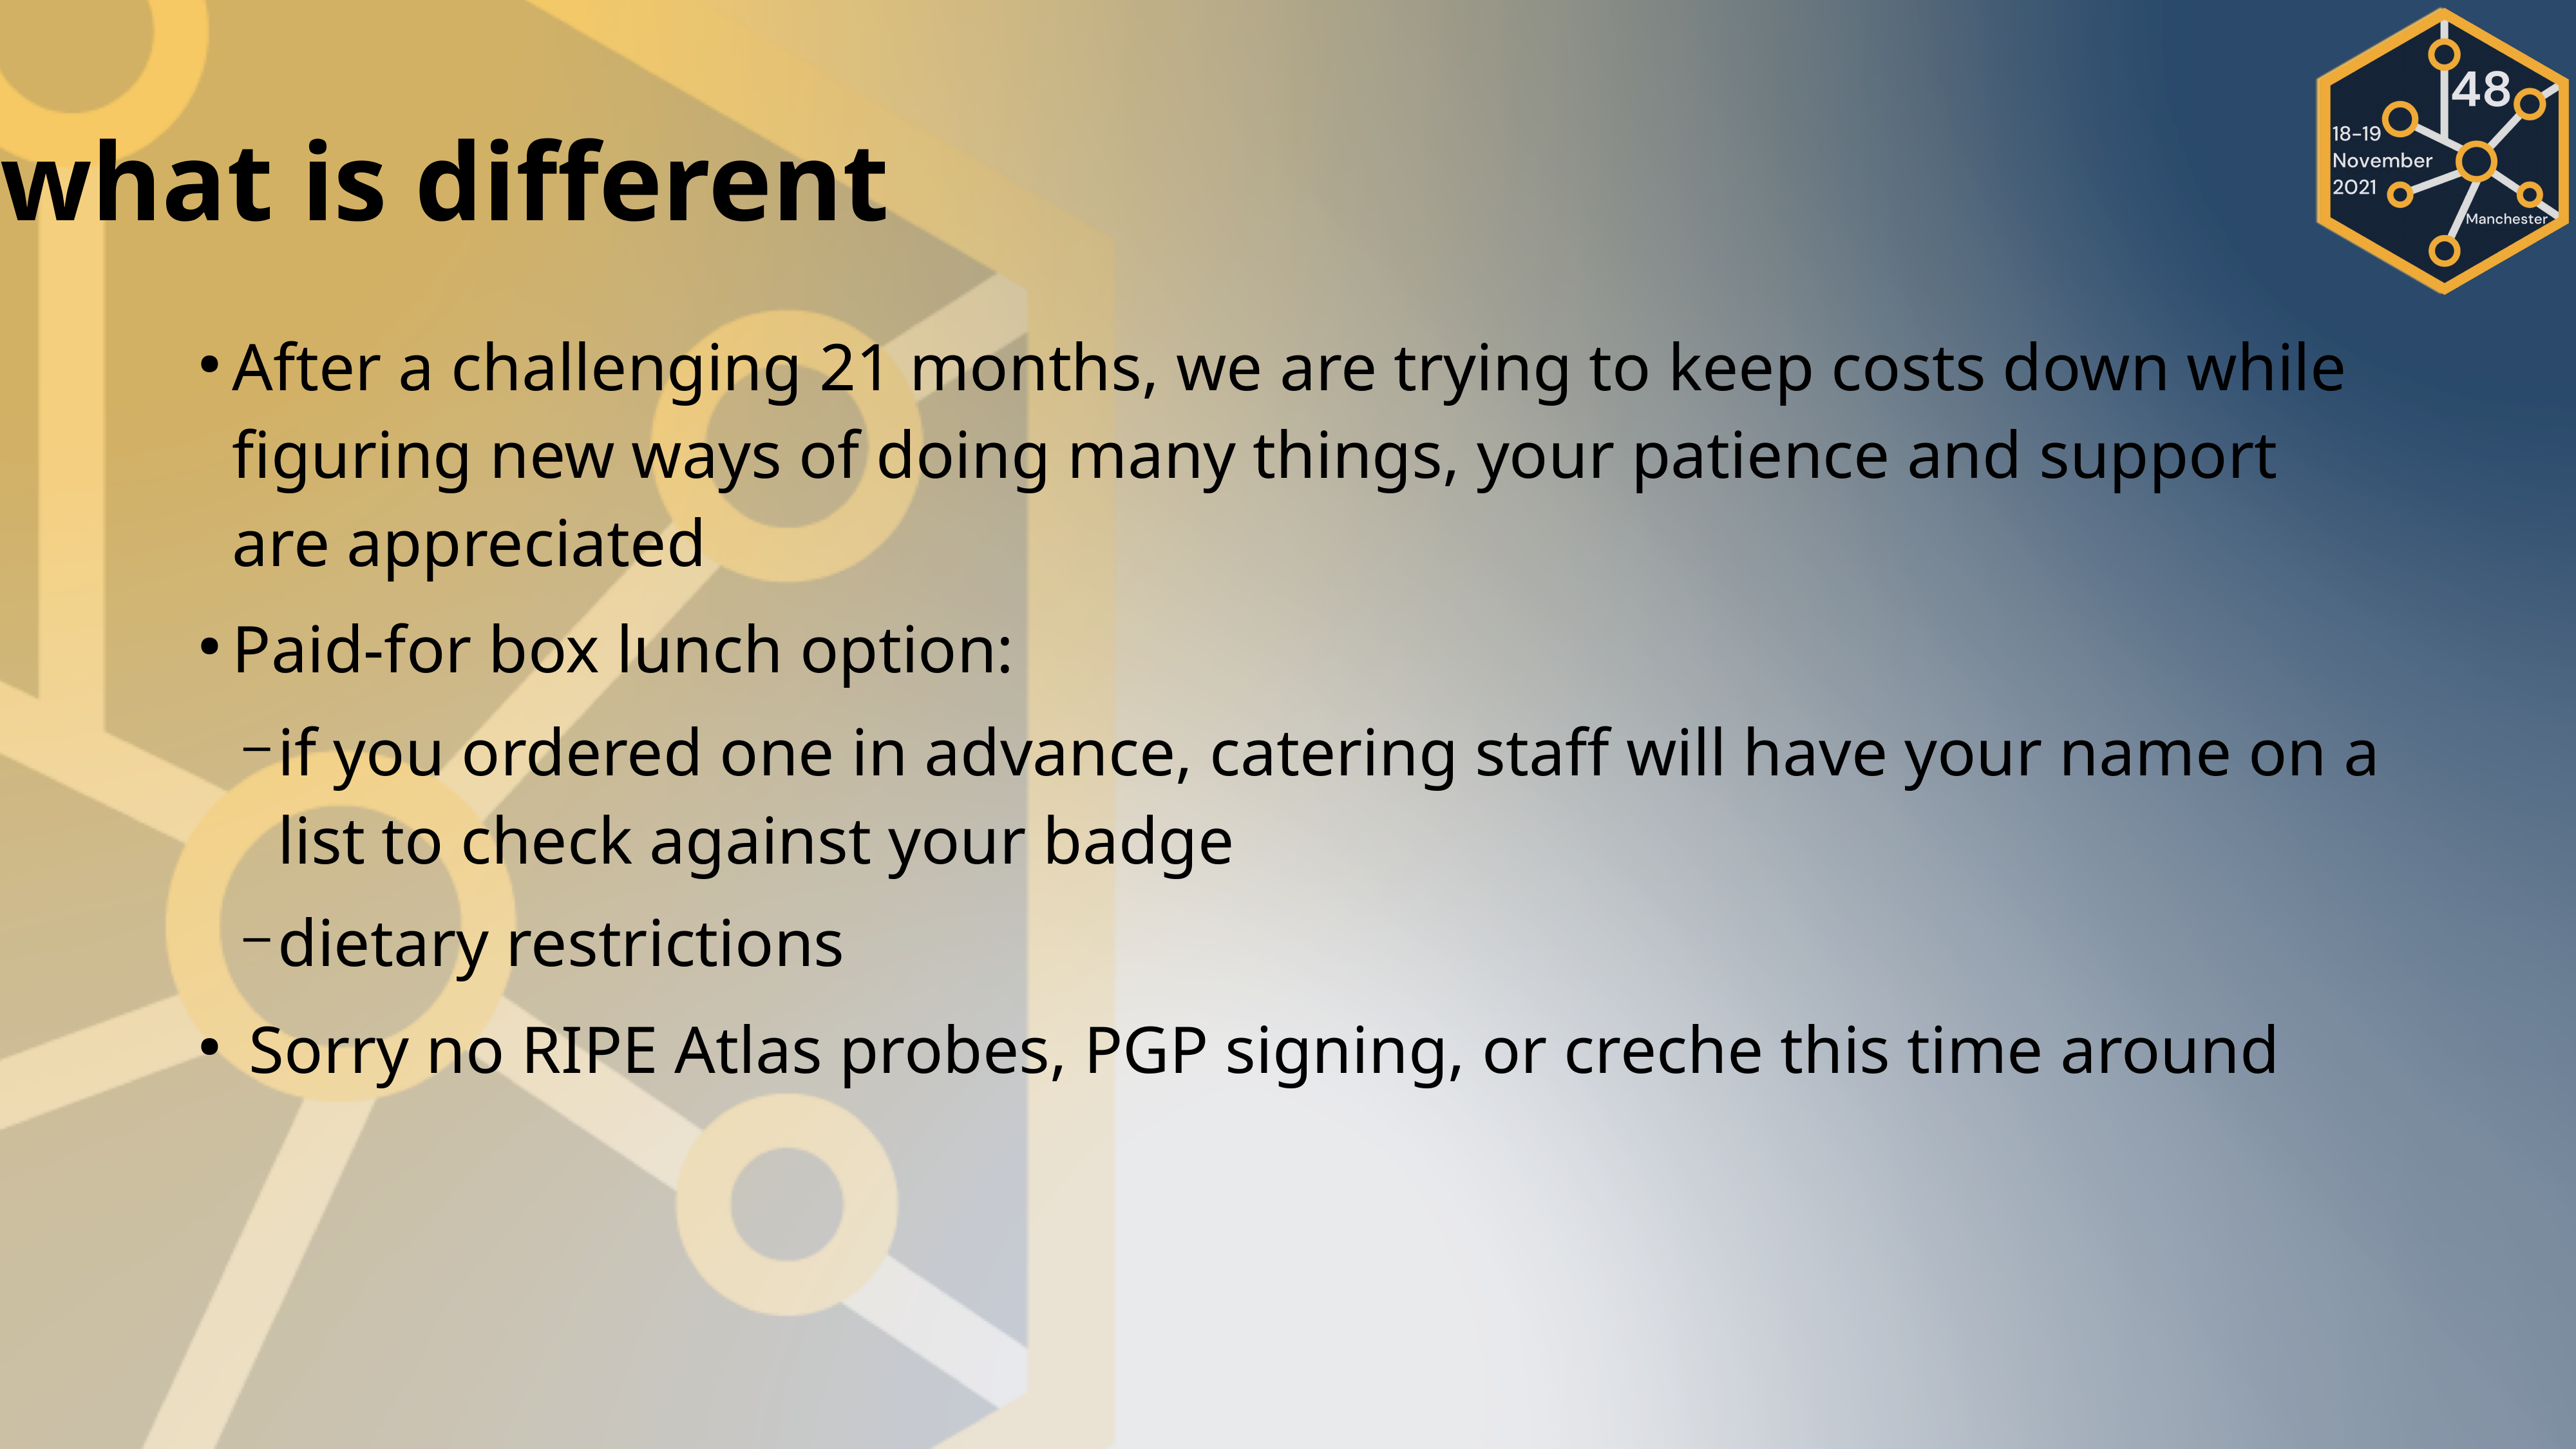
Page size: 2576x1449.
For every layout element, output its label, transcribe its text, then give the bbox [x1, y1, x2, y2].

picture [0, 0, 2576, 1449]
list After a challenging 21 months, we are trying to keep costs down while figuring new ways of doing many things, your patience and support are appreciated Paid-for box lunch option: if you ordered one in advance, catering staff will have your name on a list to check against your badge dietary restrictions Sorry no RIPE Atlas probes, PGP signing, or creche this time around [186, 321, 2389, 1173]
title what is different [0, 57, 1624, 300]
